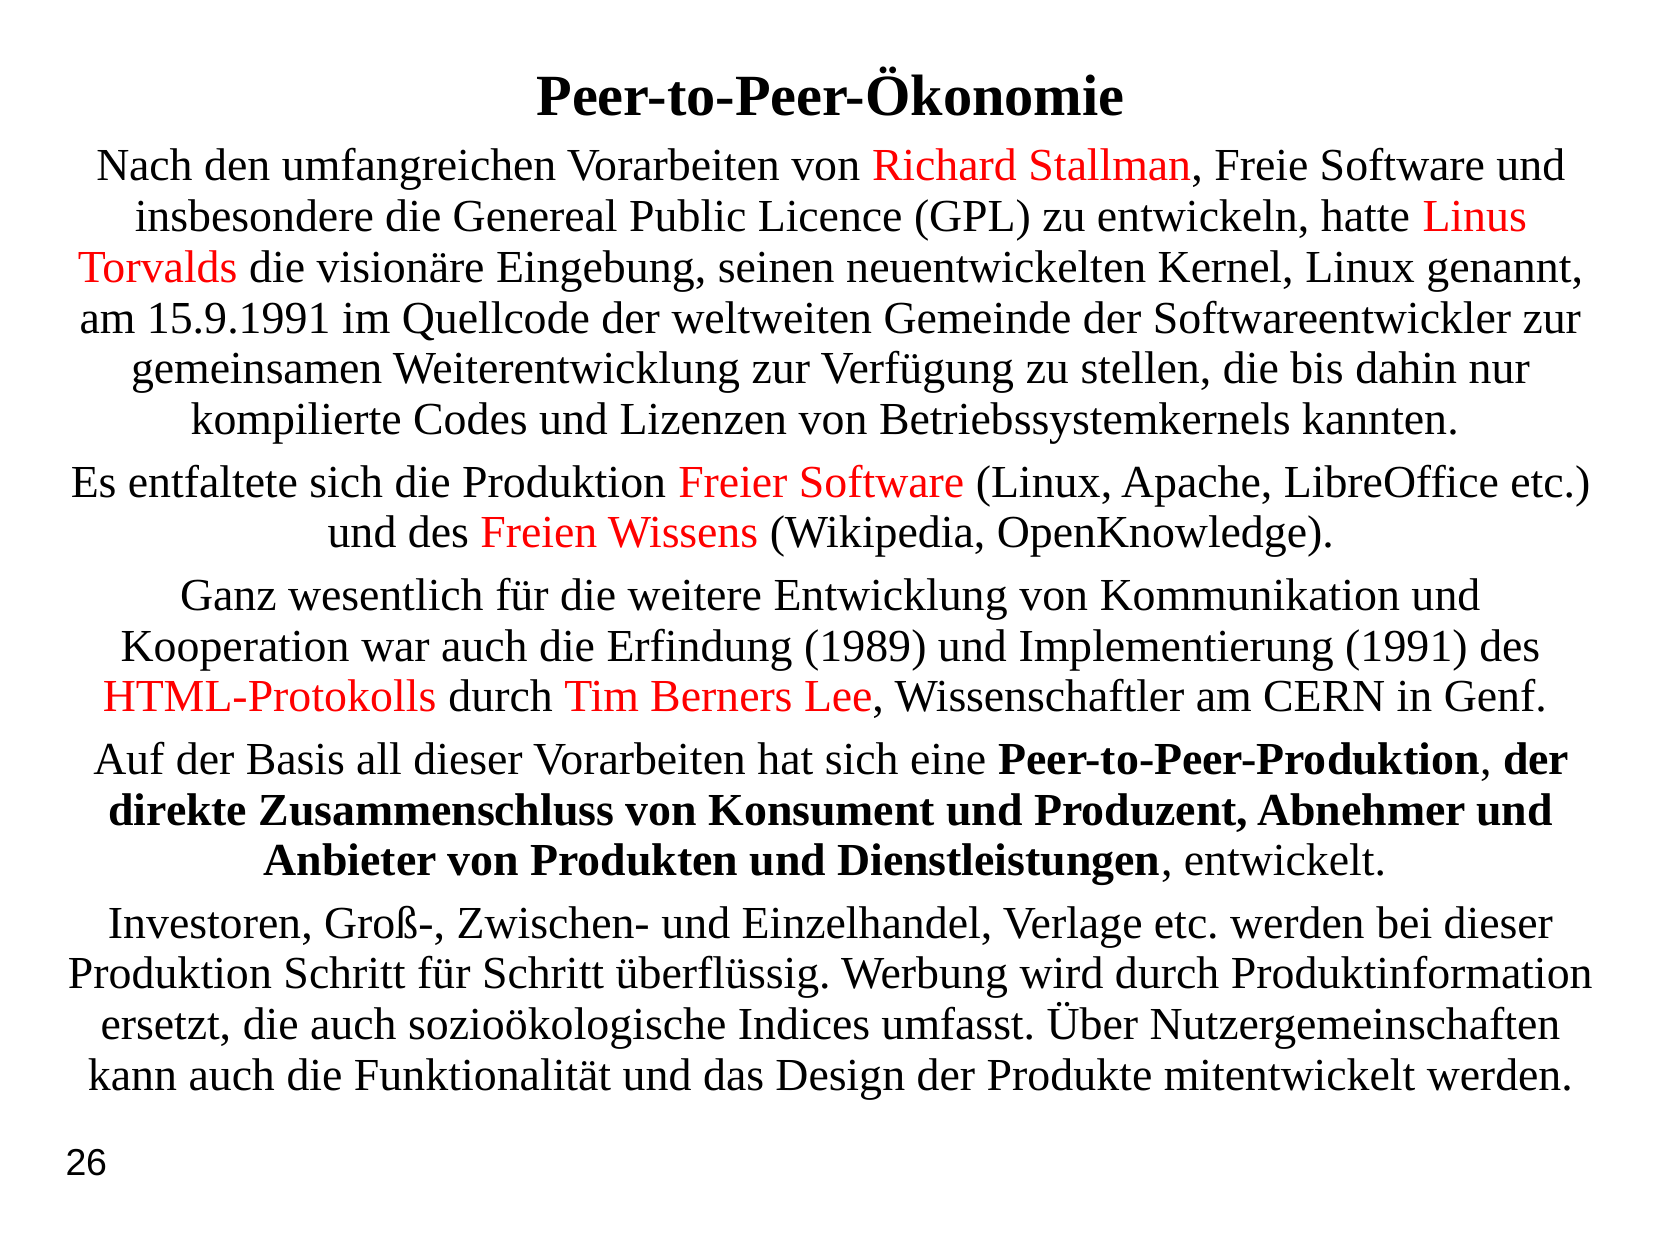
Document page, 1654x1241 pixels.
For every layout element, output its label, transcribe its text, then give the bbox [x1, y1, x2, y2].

text_box <Nummer> [50, 1133, 269, 1204]
text_box Peer-to-Peer-Ökonomie Nach den umfangreichen Vorarbeiten von Richard Stallman, Freie Software und insbesondere die Genereal Public Licence (GPL) zu entwickeln, hatte Linus Torvalds die visionäre Eingebung, seinen neuentwickelten Kernel, Linux genannt, am 15.9.1991 im Quellcode der weltweiten Gemeinde der Softwareentwickler zur gemeinsamen Weiterentwicklung zur Verfügung zu stellen, die bis dahin nur kompilierte Codes und Lizenzen von Betriebssystemkernels kannten. Es entfaltete sich die Produktion Freier Software (Linux, Apache, LibreOffice etc.) und des Freien Wissens (Wikipedia, OpenKnowledge). Ganz wesentlich für die weitere Entwicklung von Kommunikation und Kooperation war auch die Erfindung (1989) und Implementierung (1991) des HTML-Protokolls durch Tim Berners Lee, Wissenschaftler am CERN in Genf. Auf der Basis all dieser Vorarbeiten hat sich eine Peer-to-Peer-Produktion, der direkte Zusammenschluss von Konsument und Produzent, Abnehmer und Anbieter von Produkten und Dienstleistungen, entwickelt. Investoren, Groß-, Zwischen- und Einzelhandel, Verlage etc. werden bei dieser Produktion Schritt für Schritt überflüssig. Werbung wird durch Produktinformation ersetzt, die auch sozioökologische Indices umfasst. Über Nutzergemeinschaften kann auch die Funktionalität und das Design der Produkte mitentwickelt werden. [53, 56, 1613, 1108]
